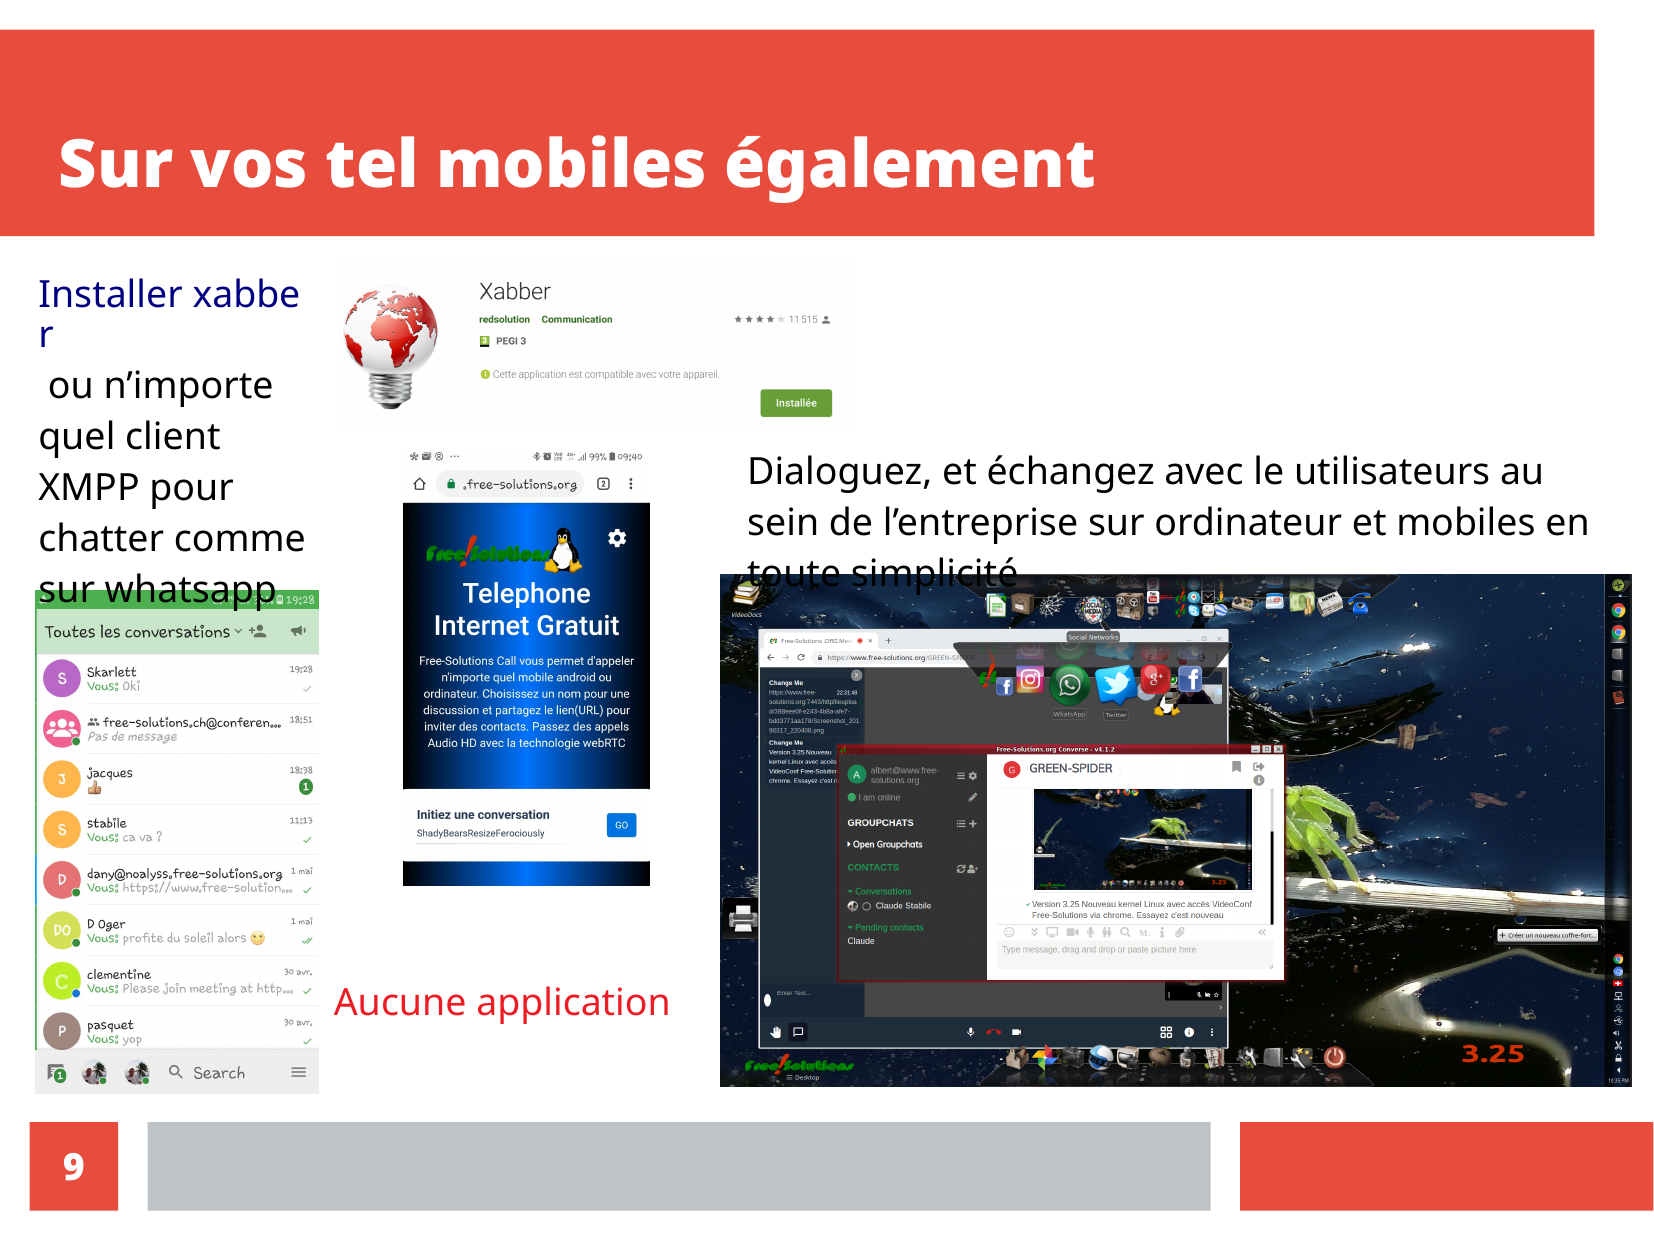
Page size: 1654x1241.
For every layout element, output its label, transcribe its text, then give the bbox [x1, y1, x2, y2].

picture [259, 590, 271, 600]
title Sur vos tel mobiles également [59, 59, 1595, 207]
picture [35, 590, 319, 1094]
picture [62, 590, 73, 600]
picture [339, 259, 851, 430]
picture [720, 574, 1632, 1087]
picture [403, 448, 650, 886]
picture [214, 592, 224, 600]
picture [162, 592, 172, 600]
picture [236, 590, 248, 600]
text_box Aucune application [318, 968, 709, 1027]
text_box Dialoguez, et échangez avec le utilisateurs au sein de l’entreprise sur ordinateur et mobiles en toute simplicité [732, 437, 1619, 583]
text_box Installer xabber ou n’importe quel client XMPP pour chatter comme sur whatsapp [23, 259, 331, 580]
